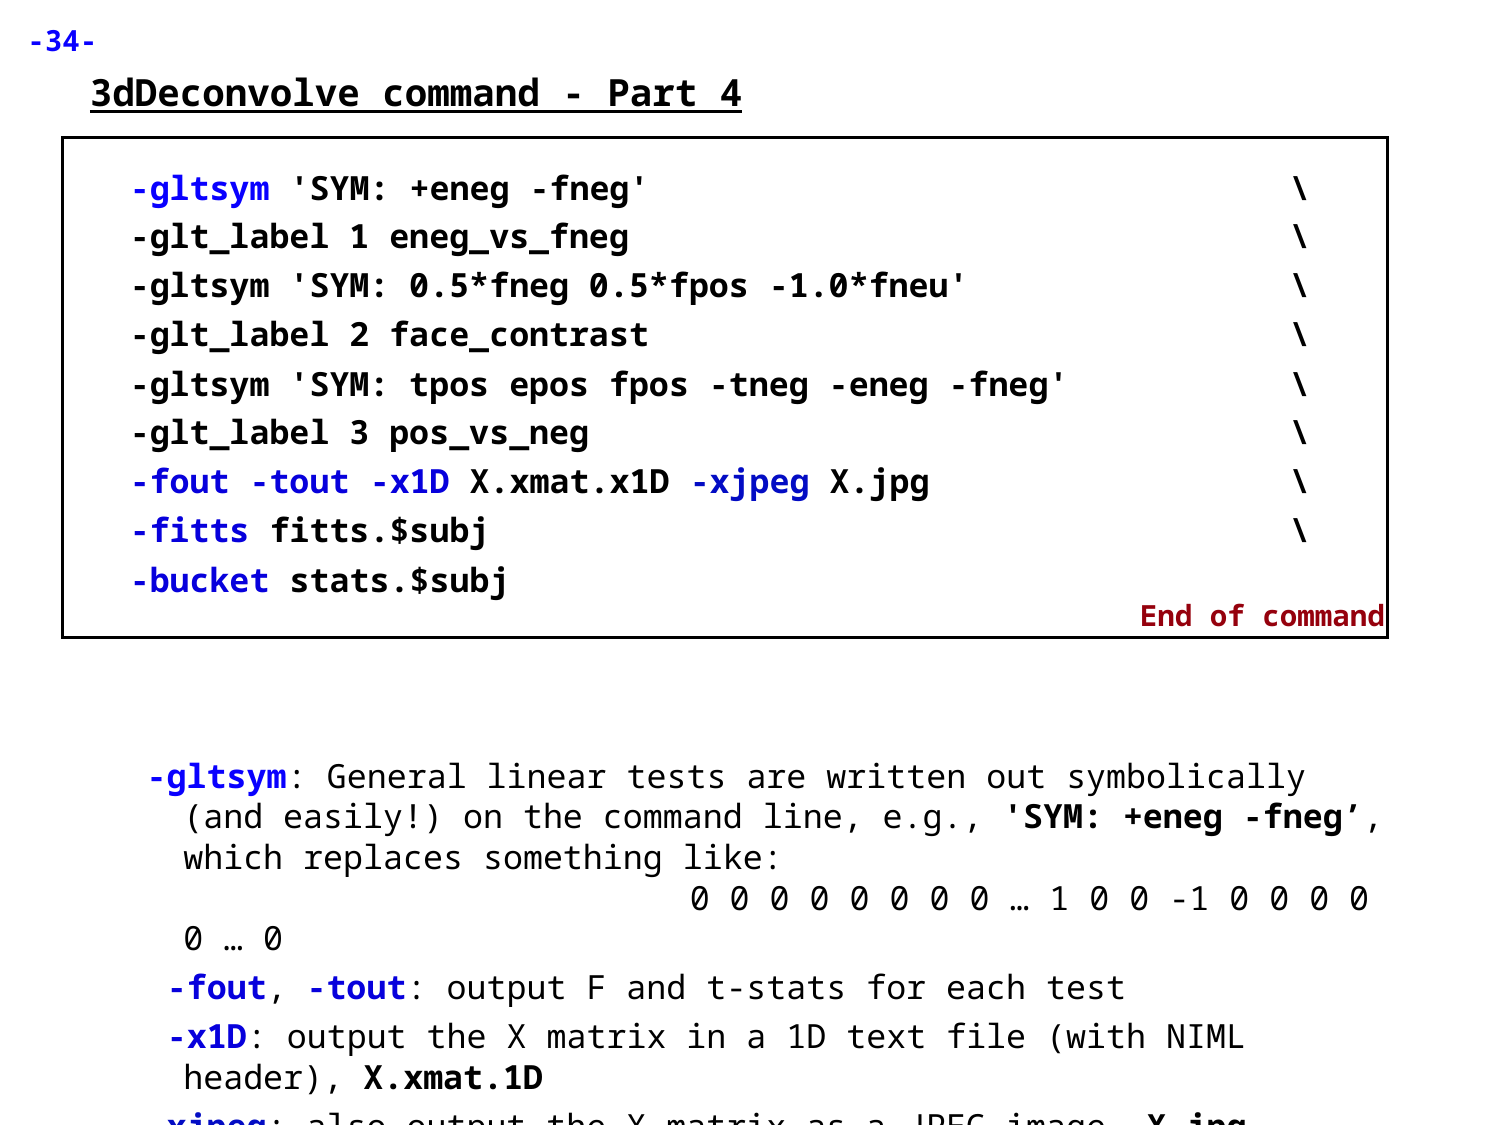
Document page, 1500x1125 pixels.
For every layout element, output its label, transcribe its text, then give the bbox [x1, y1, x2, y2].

list 3dDeconvolve command - Part 4 -gltsym 'SYM: +eneg -fneg' \ -glt_label 1 eneg_vs_fneg \ -gltsym 'SYM: 0.5*fneg 0.5*fpos -1.0*fneu' \ -glt_label 2 face_contrast \ -gltsym 'SYM: tpos epos fpos -tneg -eneg -fneg' \ -glt_label 3 pos_vs_neg \ -fout -tout -x1D X.xmat.x1D -xjpeg X.jpg \ -fitts fitts.$subj \ -bucket stats.$subj -gltsym: General linear tests are written out symbolically (and easily!) on the command line, e.g., 'SYM: +eneg -fneg’, which replaces something like: 0 0 0 0 0 0 0 0 … 1 0 0 -1 0 0 0 0 0 … 0 -fout, -tout: output F and t-stats for each test -x1D: output the X matrix in a 1D text file (with NIML header), X.xmat.1D -xjpeg: also output the X matrix as a JPEG image, X.jpg -fitts: output the time series of the model fit in fitts.sb23.blk+orig -bucket: output all beta weights, glts and statistics on them into on them into one bucket dataset, stats.sb23.blk+orig [75, 62, 1413, 1125]
list 3dDeconvolve command - Part 4 -gltsym 'SYM: +eneg -fneg' \ -glt_label 1 eneg_vs_fneg \ -gltsym 'SYM: 0.5*fneg 0.5*fpos -1.0*fneu' \ -glt_label 2 face_contrast \ -gltsym 'SYM: tpos epos fpos -tneg -eneg -fneg' \ -glt_label 3 pos_vs_neg \ -fout -tout -x1D X.xmat.x1D -xjpeg X.jpg \ -fitts fitts.$subj \ -bucket stats.$subj -gltsym: General linear tests are written out symbolically (and easily!) on the command line, e.g., 'SYM: +eneg -fneg’, which replaces something like: 0 0 0 0 0 0 0 0 … 1 0 0 -1 0 0 0 0 0 … 0 -fout, -tout: output F and t-stats for each test -x1D: output the X matrix in a 1D text file (with NIML header), X.xmat.1D -xjpeg: also output the X matrix as a JPEG image, X.jpg -fitts: output the time series of the model fit in fitts.sb23.blk+orig -bucket: output all beta weights, glts and statistics on them into on them into one bucket dataset, stats.sb23.blk+orig [75, 139, 1386, 636]
text_box End of command [1124, 587, 1401, 643]
